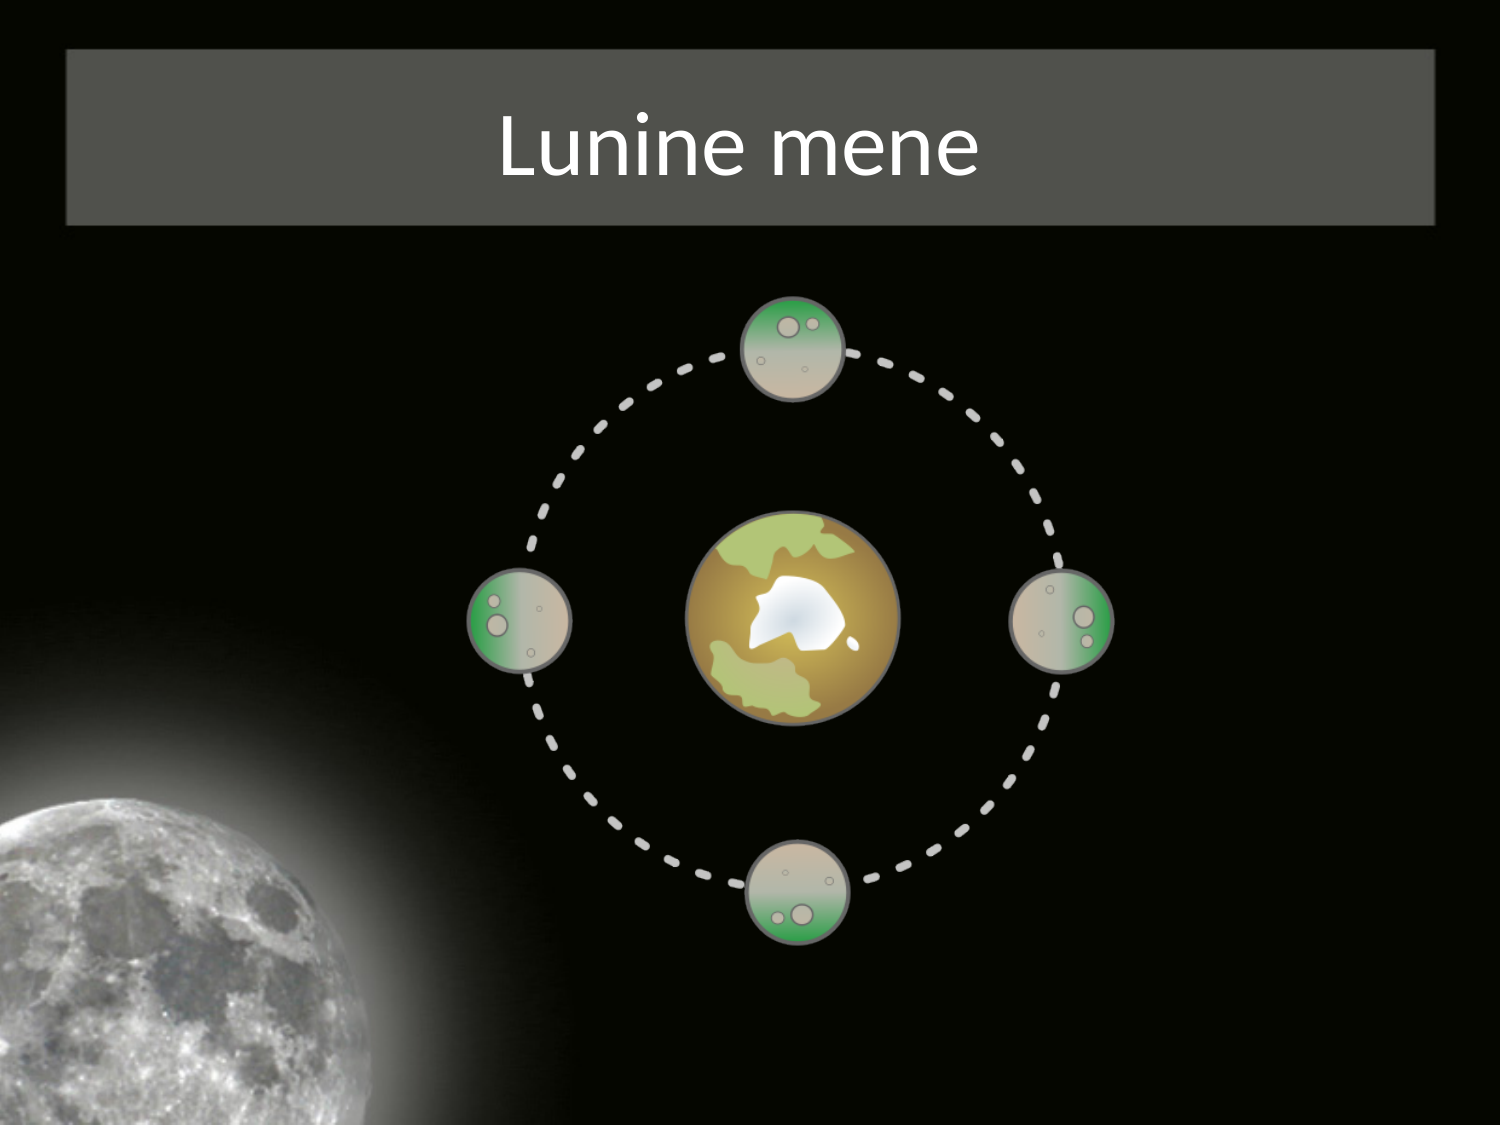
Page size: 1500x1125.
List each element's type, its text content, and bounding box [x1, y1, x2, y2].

picture [0, 0, 1500, 1125]
title Lunine mene [75, 45, 1425, 233]
